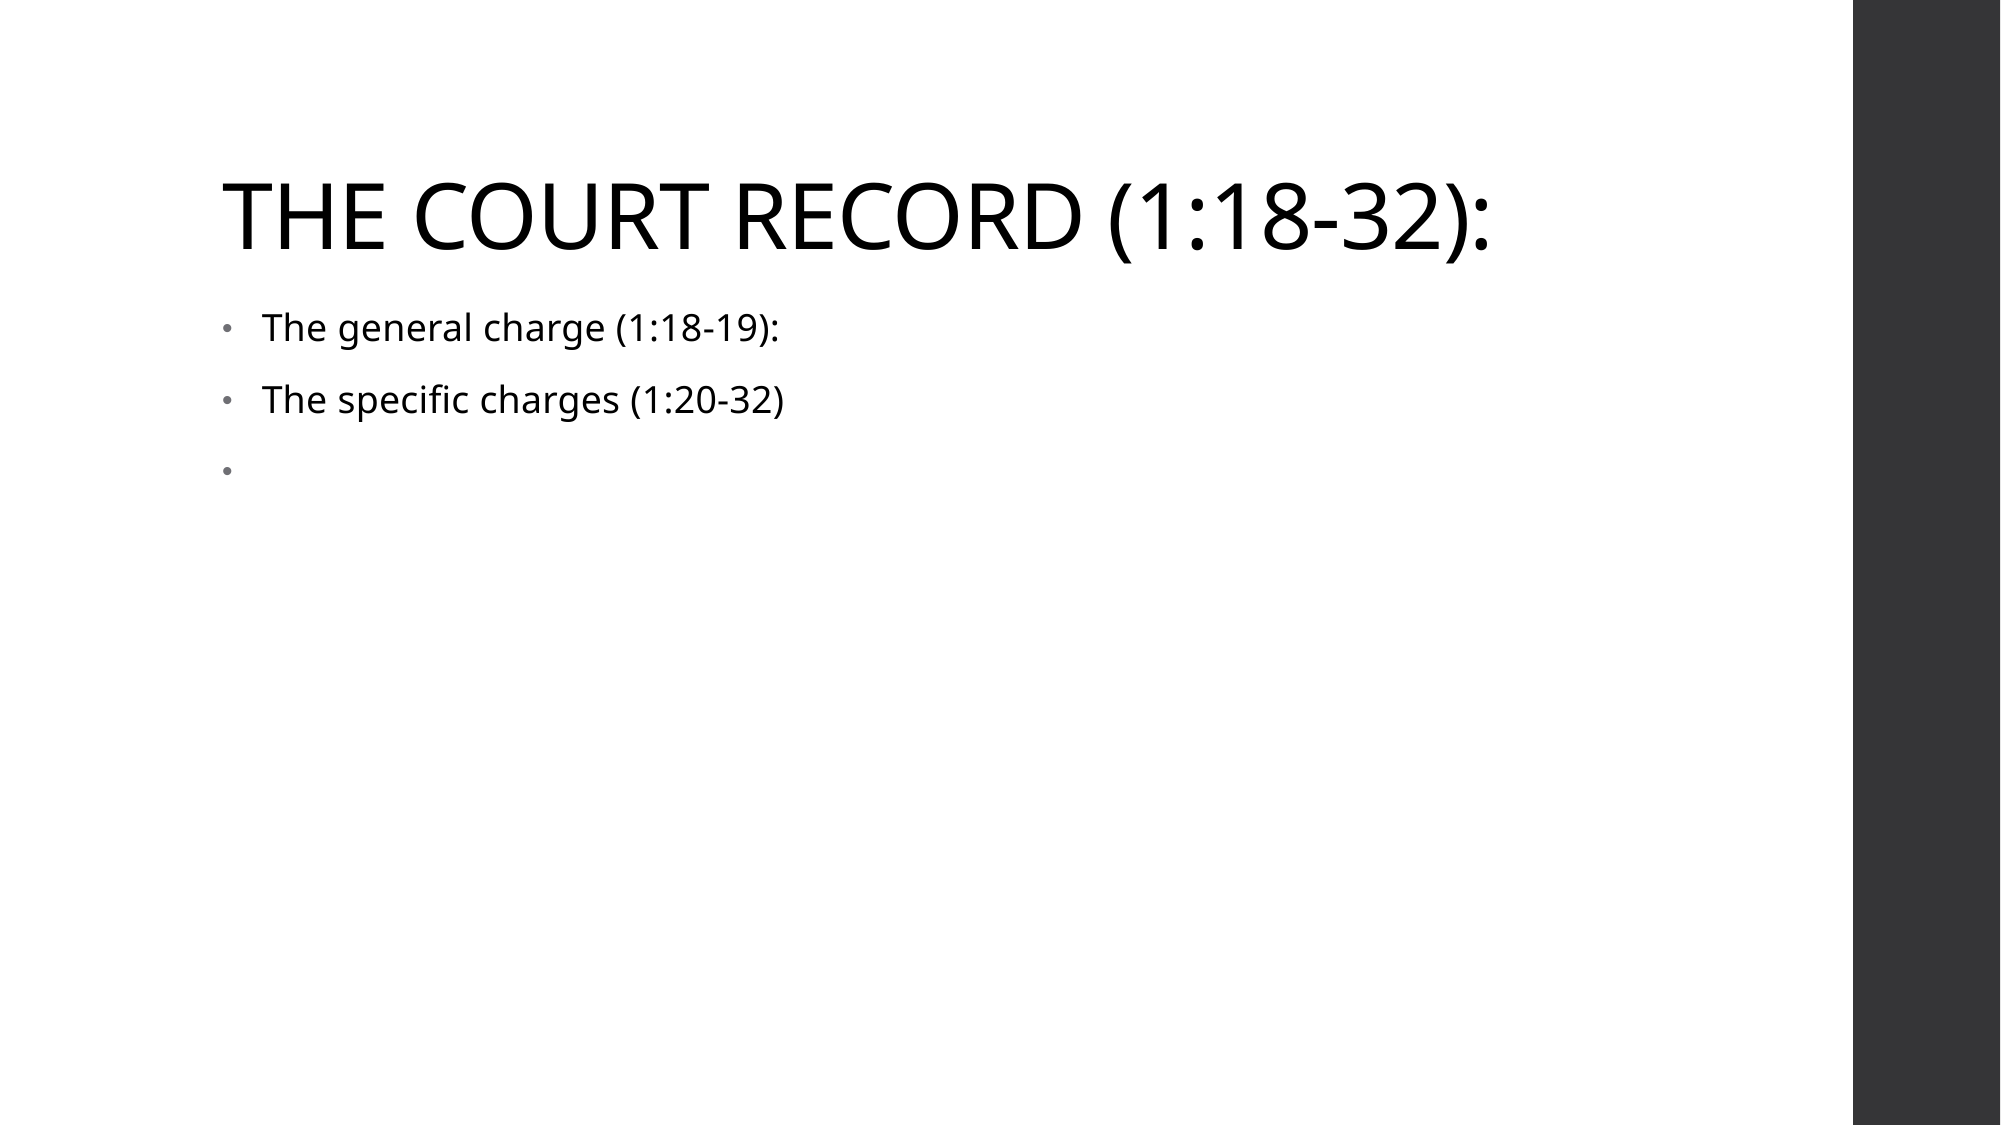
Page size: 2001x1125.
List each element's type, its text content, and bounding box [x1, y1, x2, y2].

title THE COURT RECORD (1:18-32): [206, 60, 1797, 278]
list The general charge (1:18-19): The specific charges (1:20-32) [206, 299, 1617, 1014]
